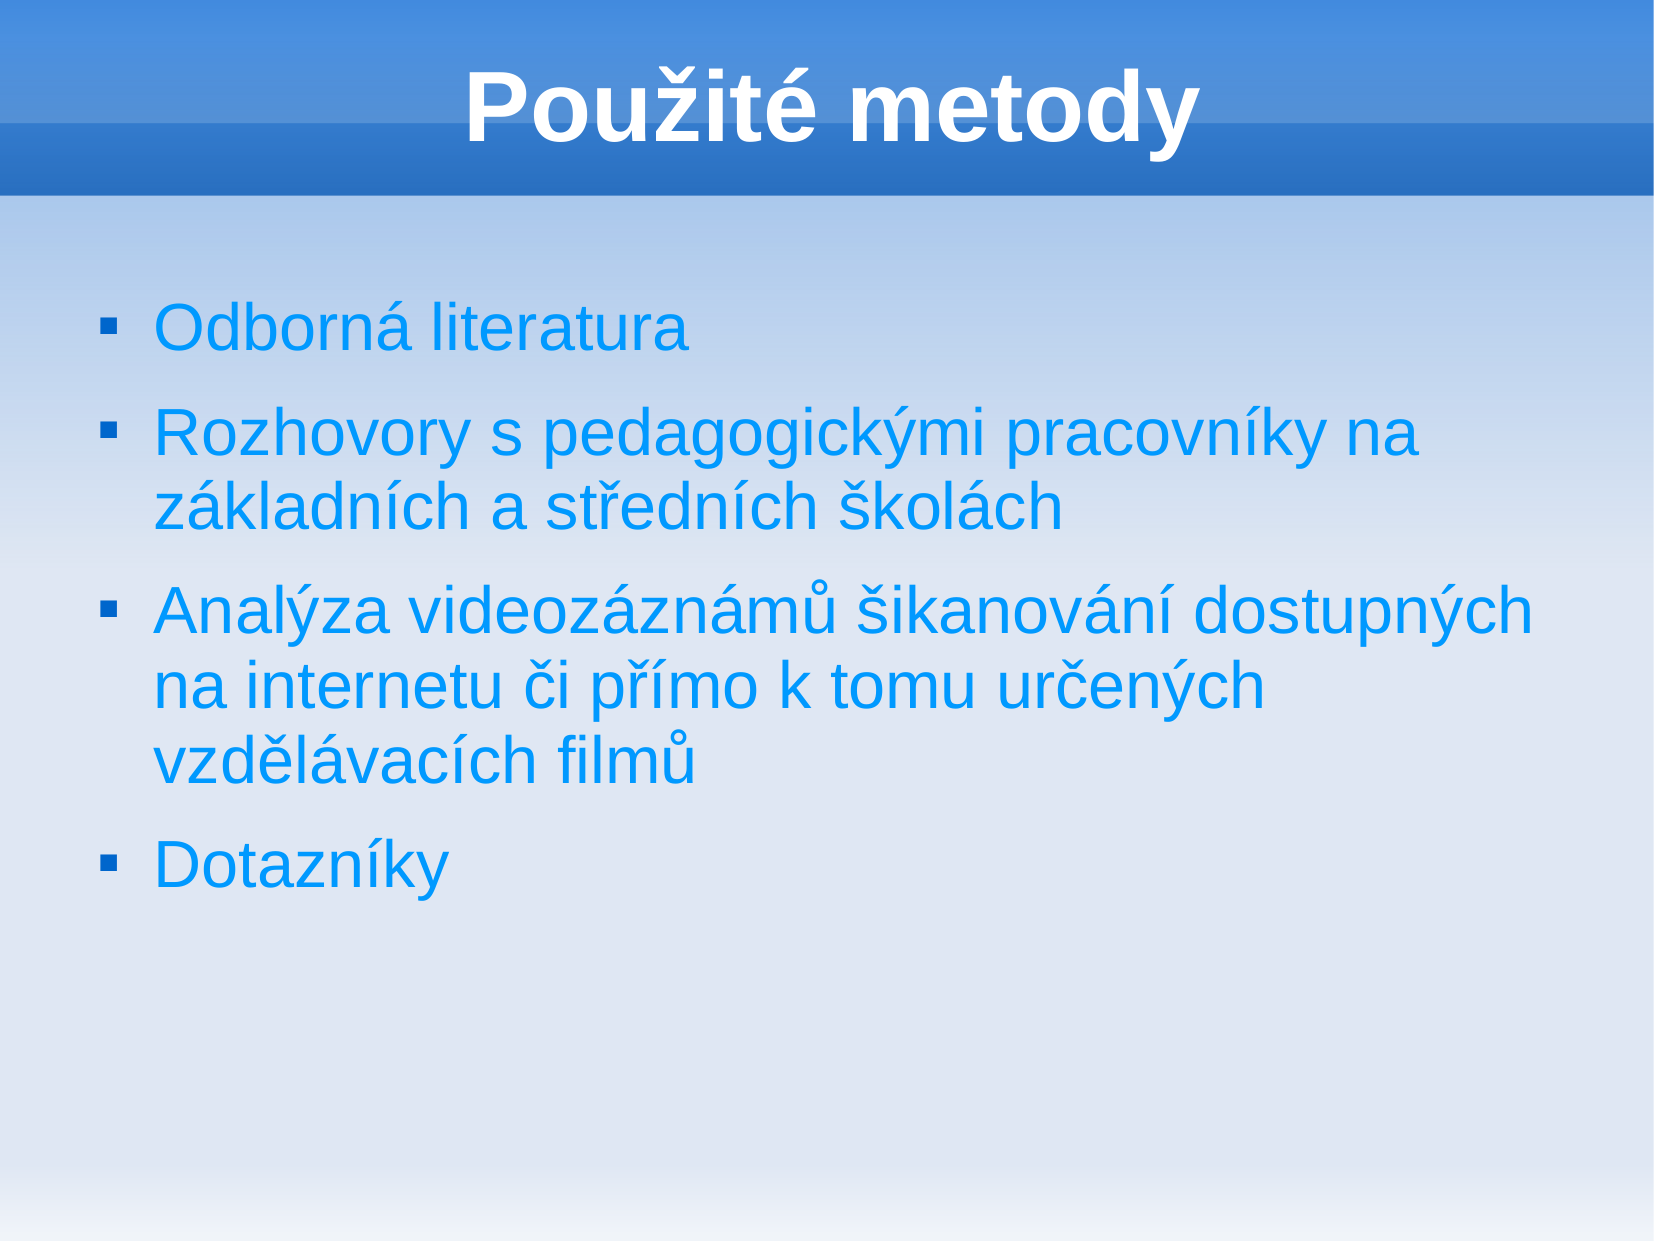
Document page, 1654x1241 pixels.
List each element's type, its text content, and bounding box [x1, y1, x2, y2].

title Použité metody [88, 51, 1577, 266]
list Odborná literatura Rozhovory s pedagogickými pracovníky na základních a středních školách Analýza videozáznámů šikanování dostupných na internetu či přímo k tomu určených vzdělávacích filmů Dotazníky [82, 290, 1571, 1094]
picture [0, 0, 1654, 1241]
